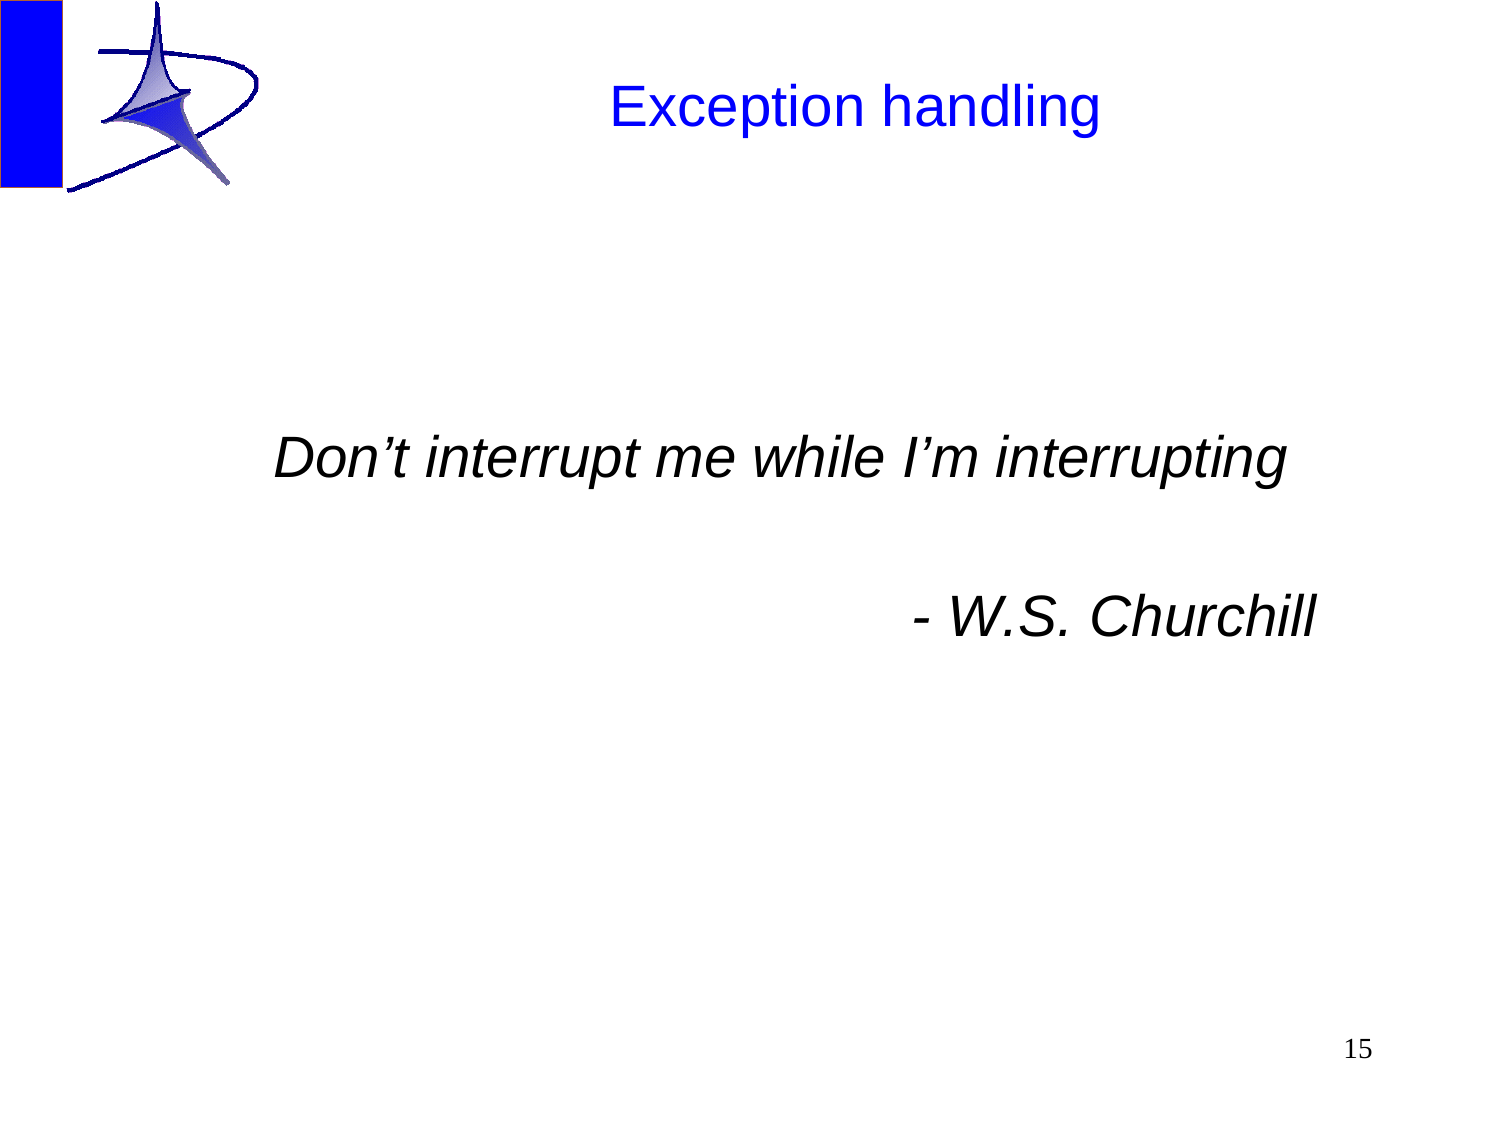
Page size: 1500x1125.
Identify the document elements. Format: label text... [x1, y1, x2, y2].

title Exception handling [262, 24, 1450, 188]
list Don’t interrupt me while I’m interrupting - W.S. Churchill [230, 416, 1332, 903]
picture [62, 0, 263, 197]
